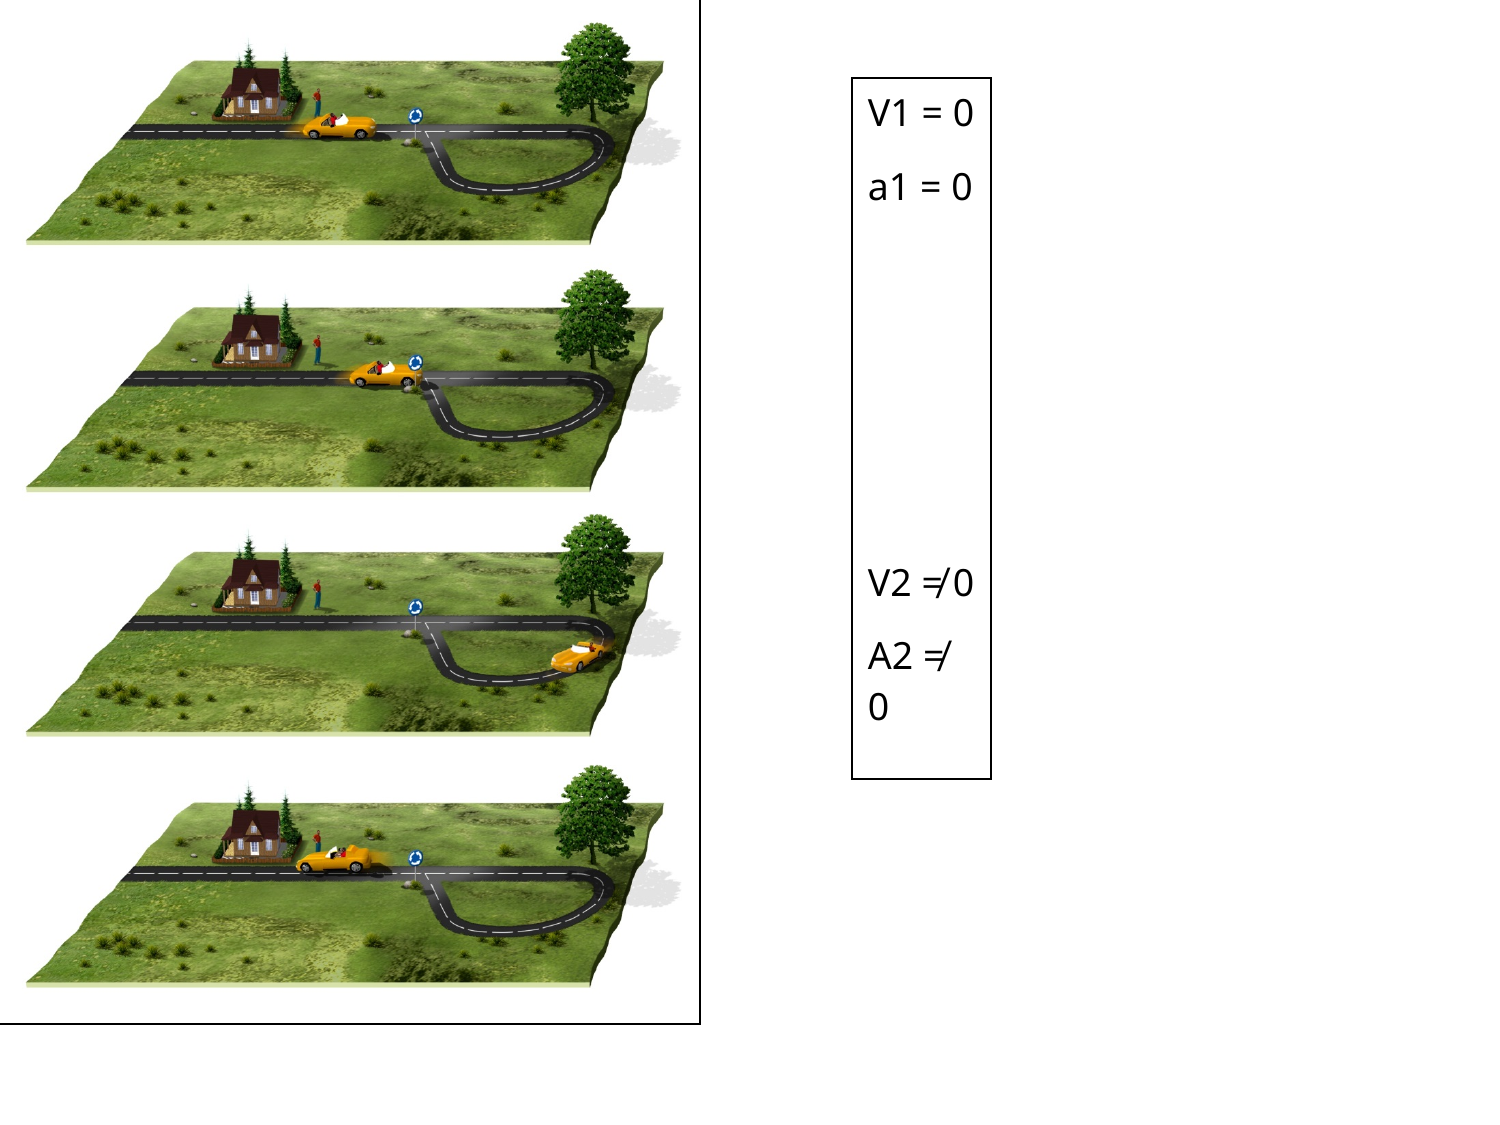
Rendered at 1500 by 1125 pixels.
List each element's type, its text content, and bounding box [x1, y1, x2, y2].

text_box V1 = 0 a1 = 0 V2 ≠ 0 A2 ≠ 0 [852, 78, 991, 779]
picture [0, 0, 699, 1024]
